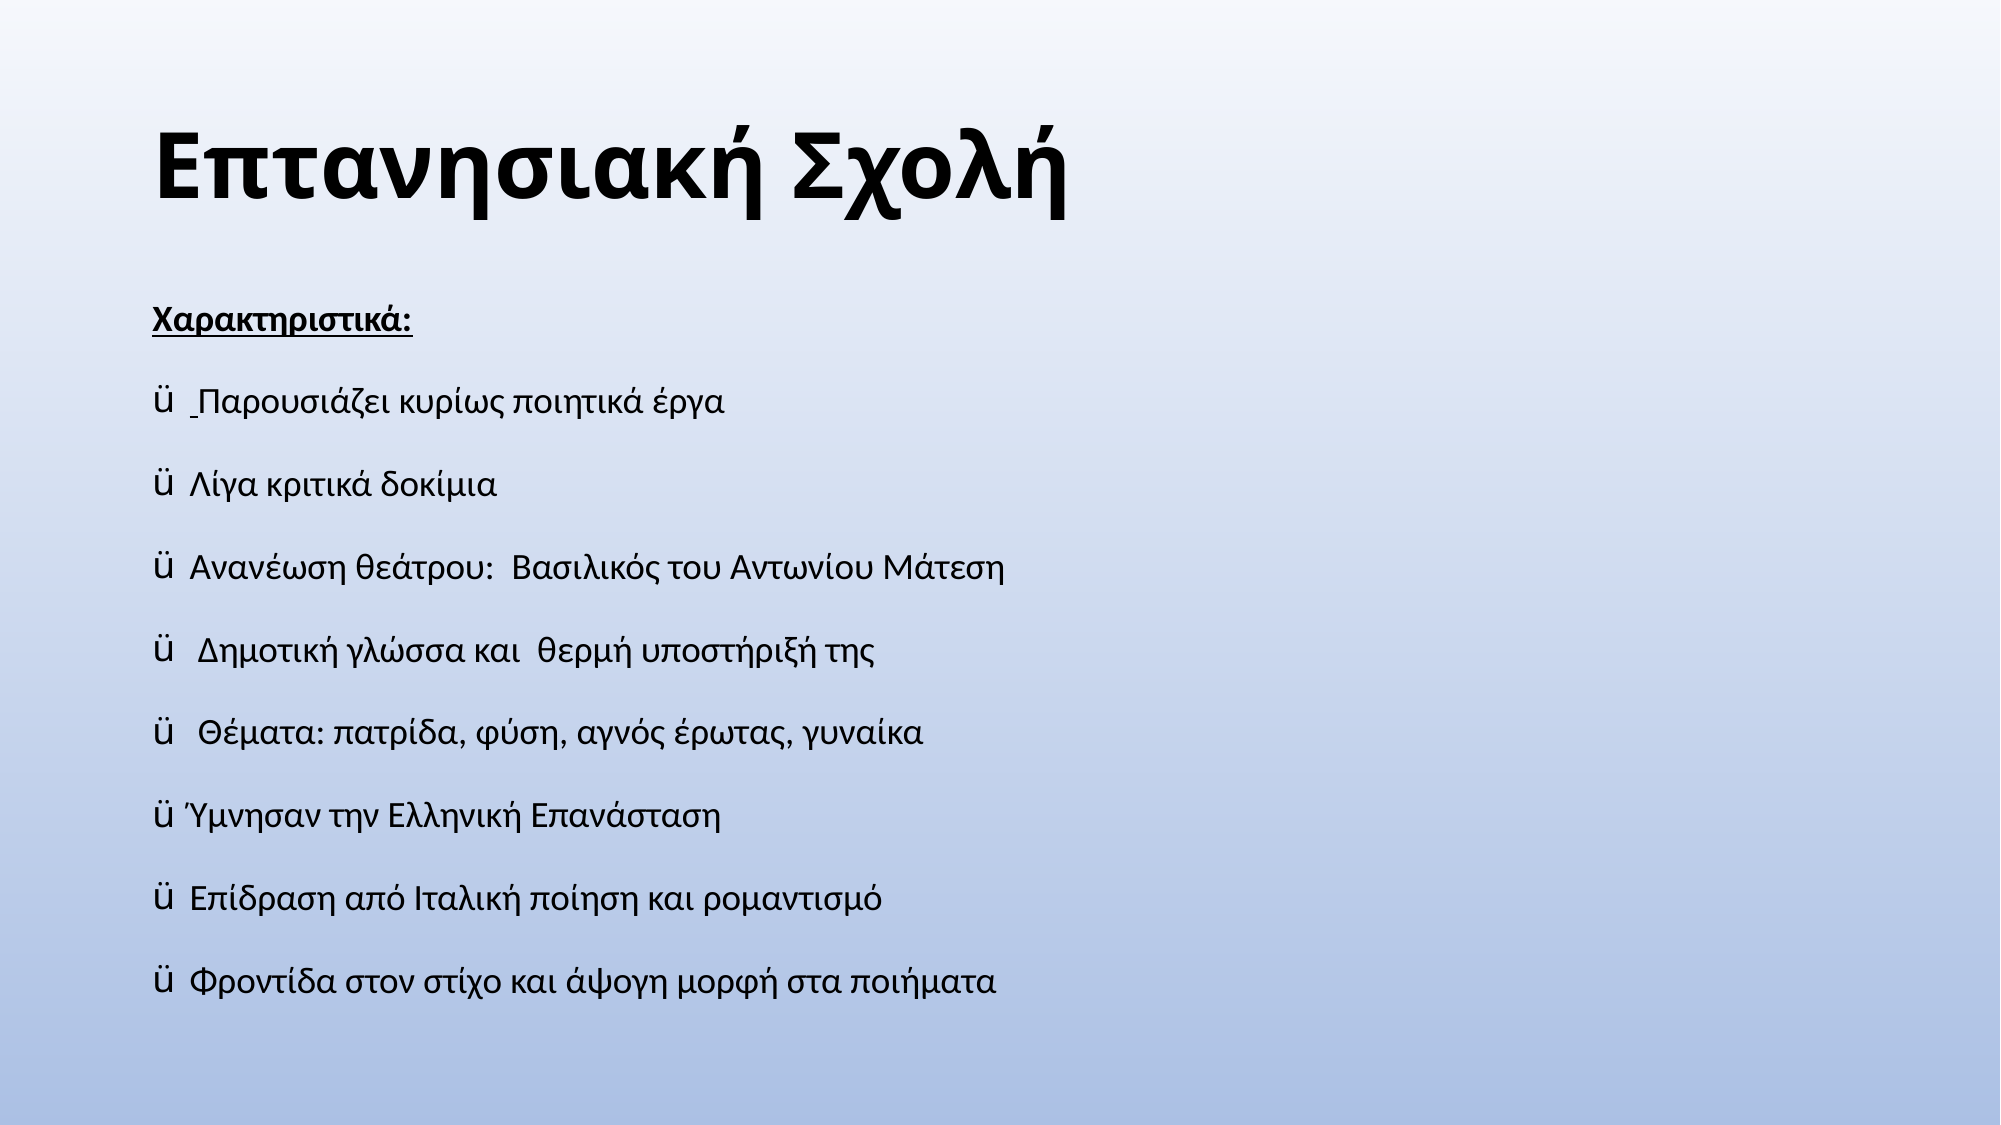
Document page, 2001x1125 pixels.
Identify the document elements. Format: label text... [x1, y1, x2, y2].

list Χαρακτηριστικά: Παρουσιάζει κυρίως ποιητικά έργα Λίγα κριτικά δοκίμια Ανανέωση θεάτρου: Βασιλικός του Αντωνίου Μάτεση Δημοτική γλώσσα και θερμή υποστήριξή της Θέματα: πατρίδα, φύση, αγνός έρωτας, γυναίκα Ύμνησαν την Ελληνική Επανάσταση Επίδραση από Ιταλική ποίηση και ρομαντισμό Φροντίδα στον στίχο και άψογη μορφή στα ποιήματα [137, 299, 1863, 1014]
title Επτανησιακή Σχολή [137, 59, 1863, 278]
